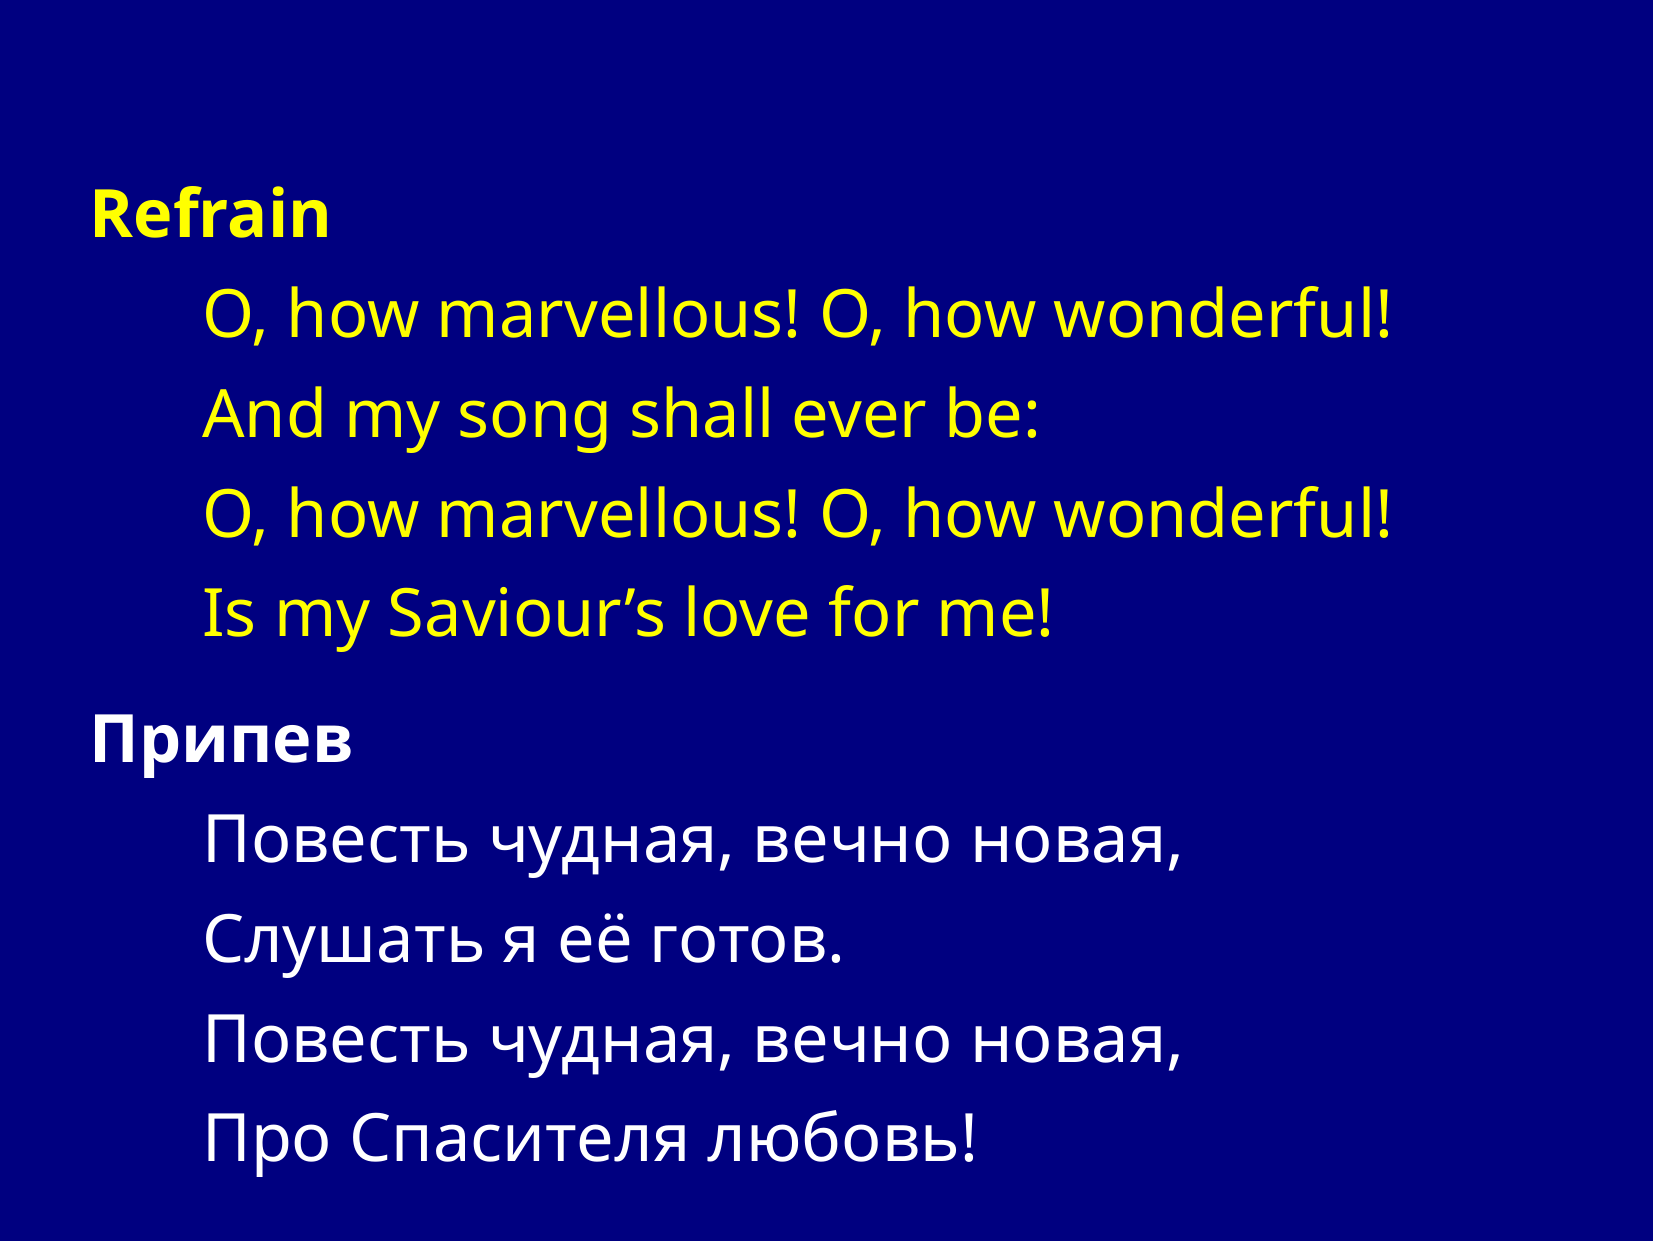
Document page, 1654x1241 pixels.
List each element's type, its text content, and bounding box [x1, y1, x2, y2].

text_box Refrain O, how marvellous! O, how wonderful! And my song shall ever be: O, how marvellous! O, how wonderful! Is my Saviour’s love for me! [75, 150, 1576, 638]
text_box Припев Повесть чудная, вечно новая, Слушать я её готов. Повесть чудная, вечно новая, Про Спасителя любовь! [75, 675, 1576, 1163]
